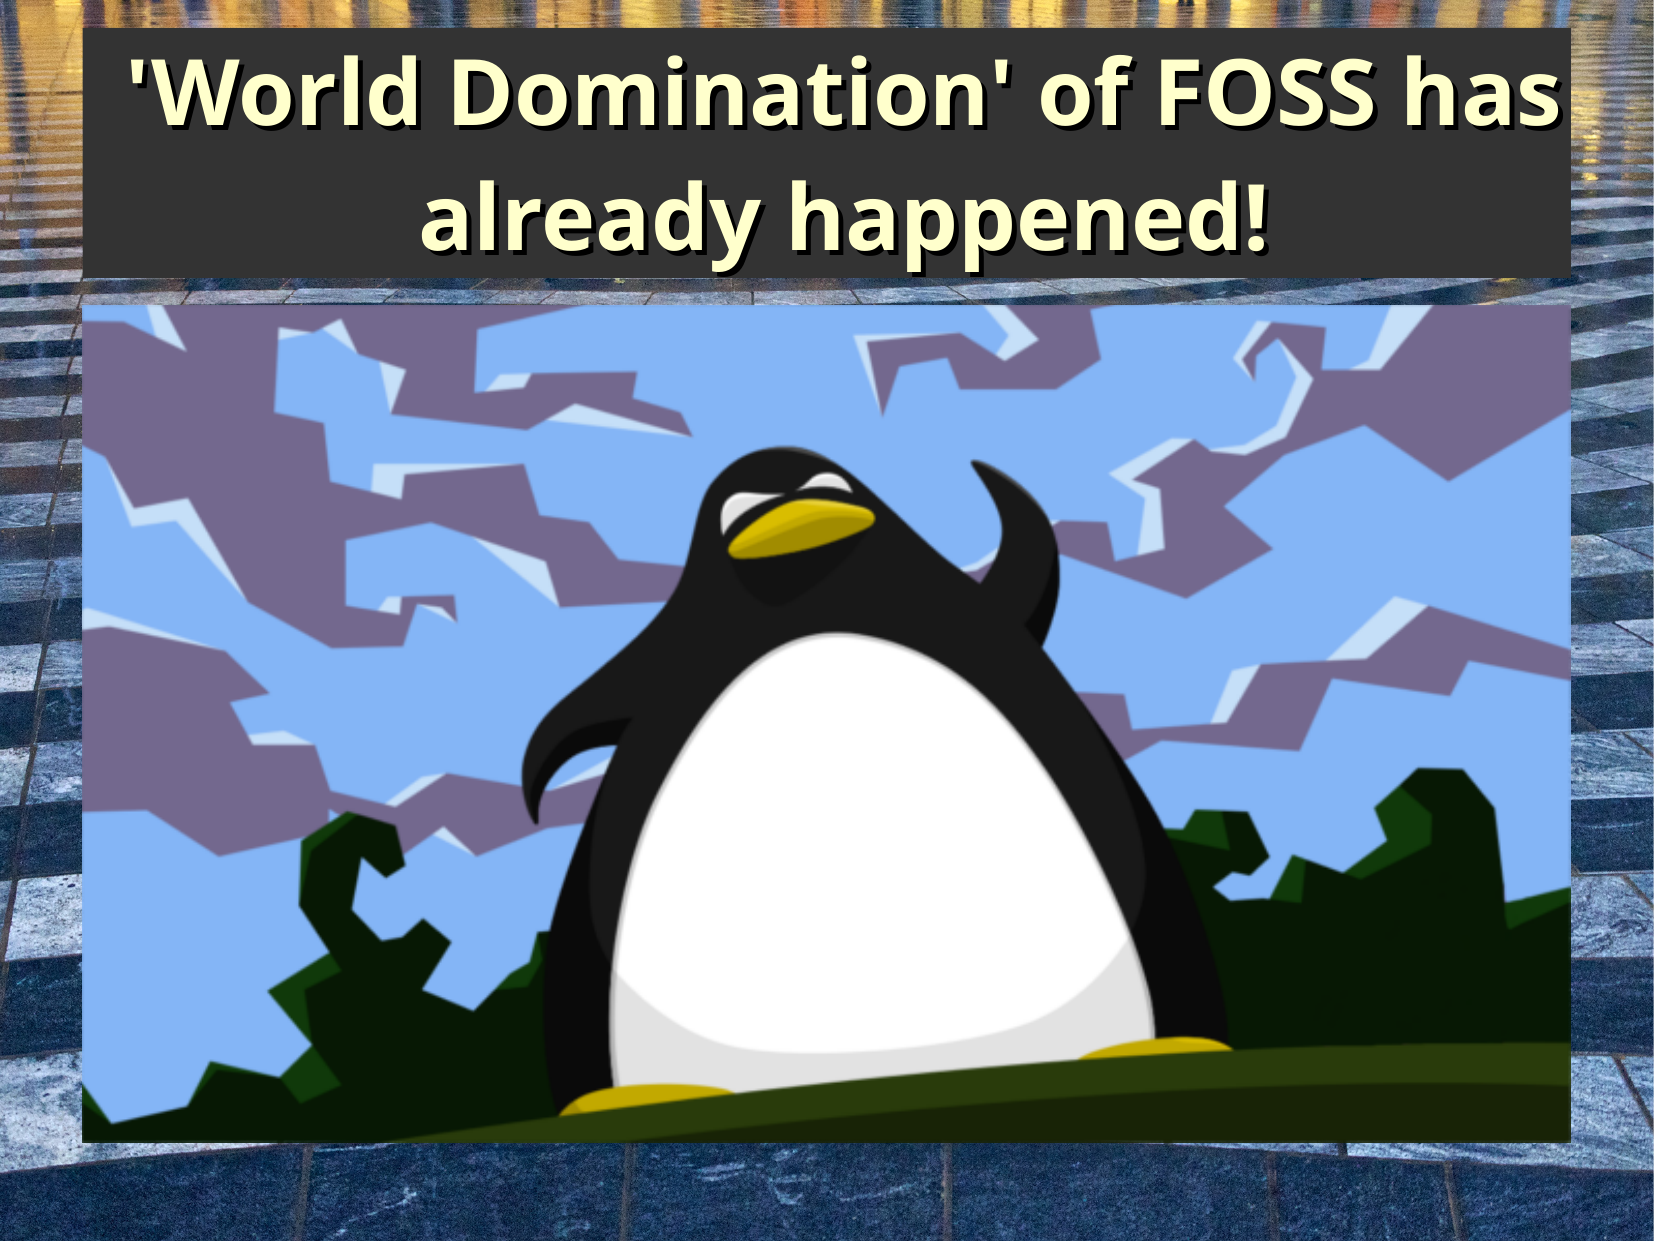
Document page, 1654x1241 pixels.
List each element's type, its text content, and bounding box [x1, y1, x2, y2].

picture [0, 0, 1654, 1241]
title 'World Domination' of FOSS has already happened! [82, 49, 1571, 257]
